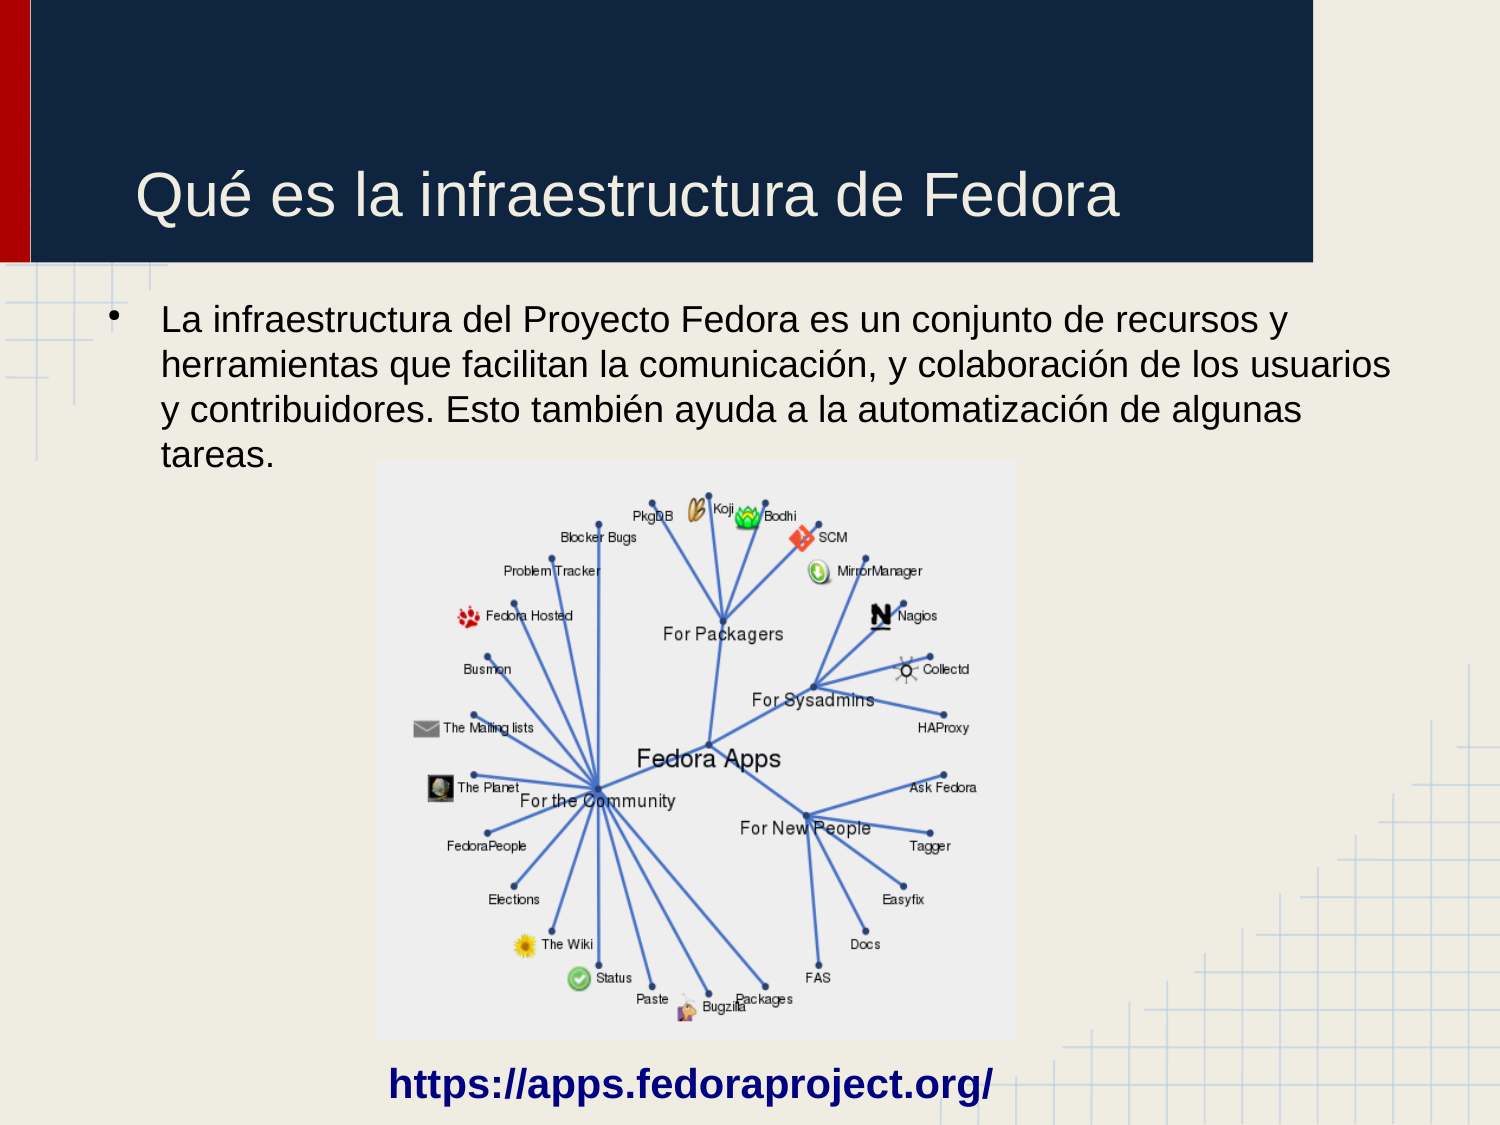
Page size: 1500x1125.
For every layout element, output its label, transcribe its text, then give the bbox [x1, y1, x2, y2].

picture [377, 460, 1016, 1040]
title Qué es la infraestructura de Fedora [75, 22, 1314, 244]
text_box https://apps.fedoraproject.org/ [366, 1053, 1016, 1115]
list La infraestructura del Proyecto Fedora es un conjunto de recursos y herramientas que facilitan la comunicación, y colaboración de los usuarios y contribuidores. Esto también ayuda a la automatización de algunas tareas. [75, 279, 1425, 1074]
